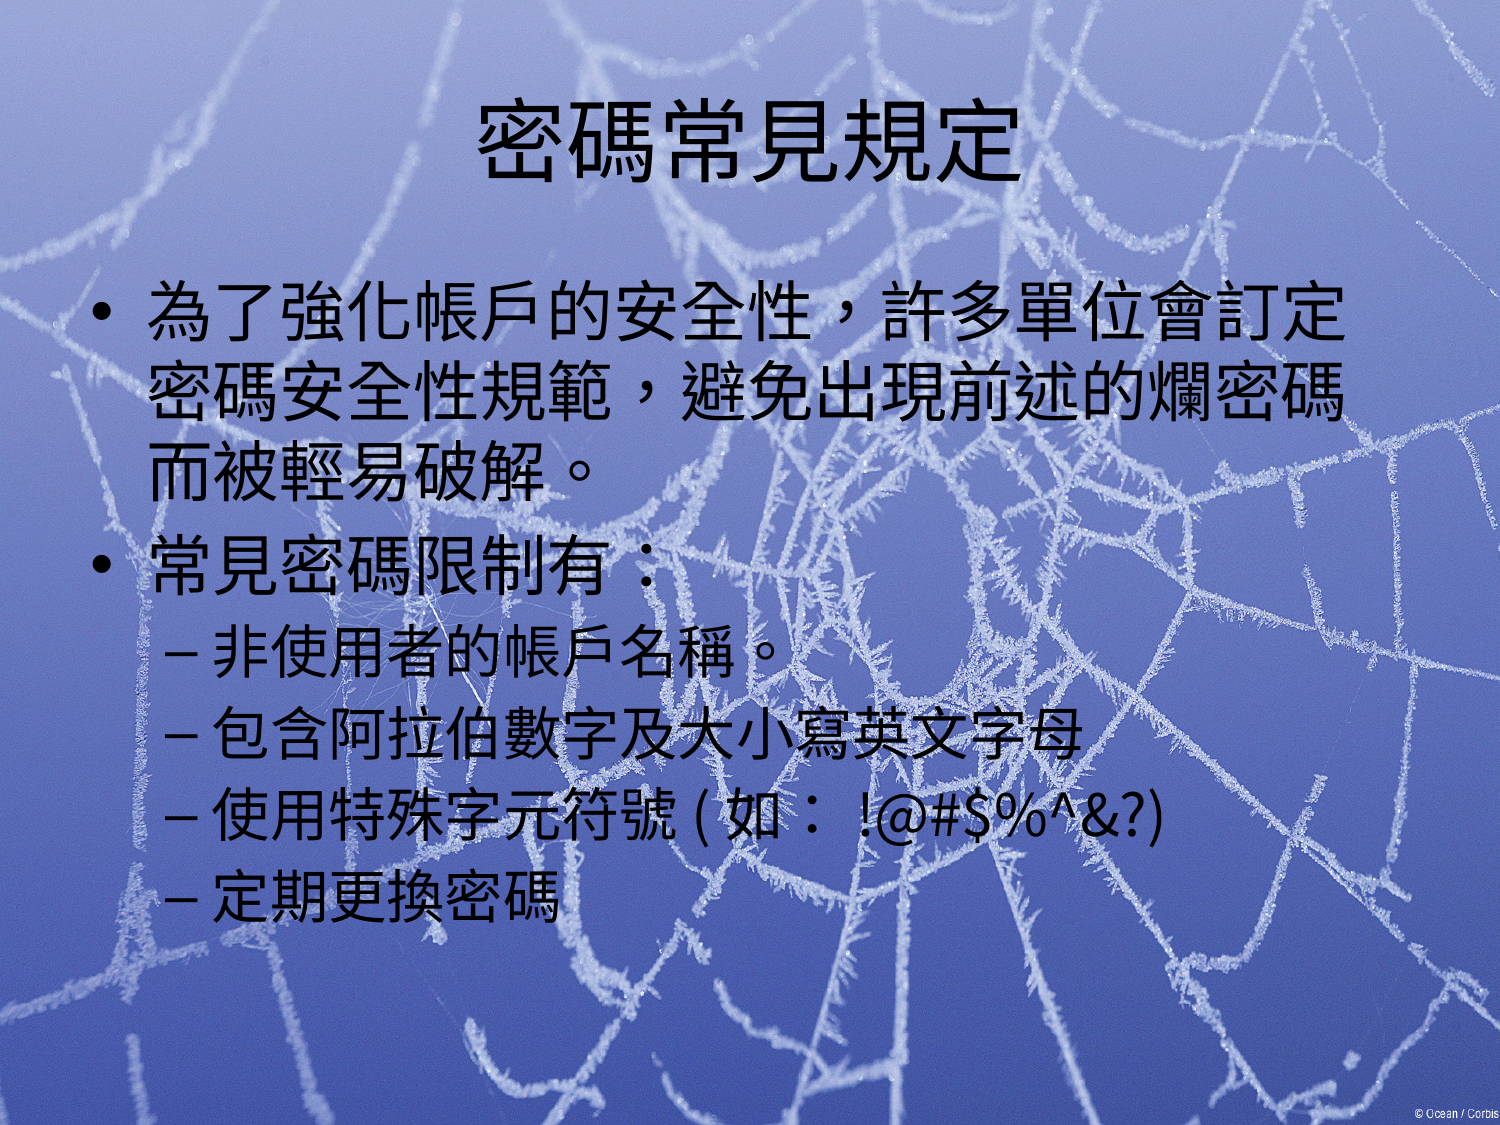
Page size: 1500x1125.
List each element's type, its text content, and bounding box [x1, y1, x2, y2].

list 為了強化帳戶的安全性，許多單位會訂定密碼安全性規範，避免出現前述的爛密碼而被輕易破解。 常見密碼限制有： 非使用者的帳戶名稱。 包含阿拉伯數字及大小寫英文字母 使用特殊字元符號(如：!@#$%^&?) 定期更換密碼 [75, 262, 1425, 1005]
picture [0, 0, 1500, 1125]
title 密碼常見規定 [75, 45, 1425, 233]
